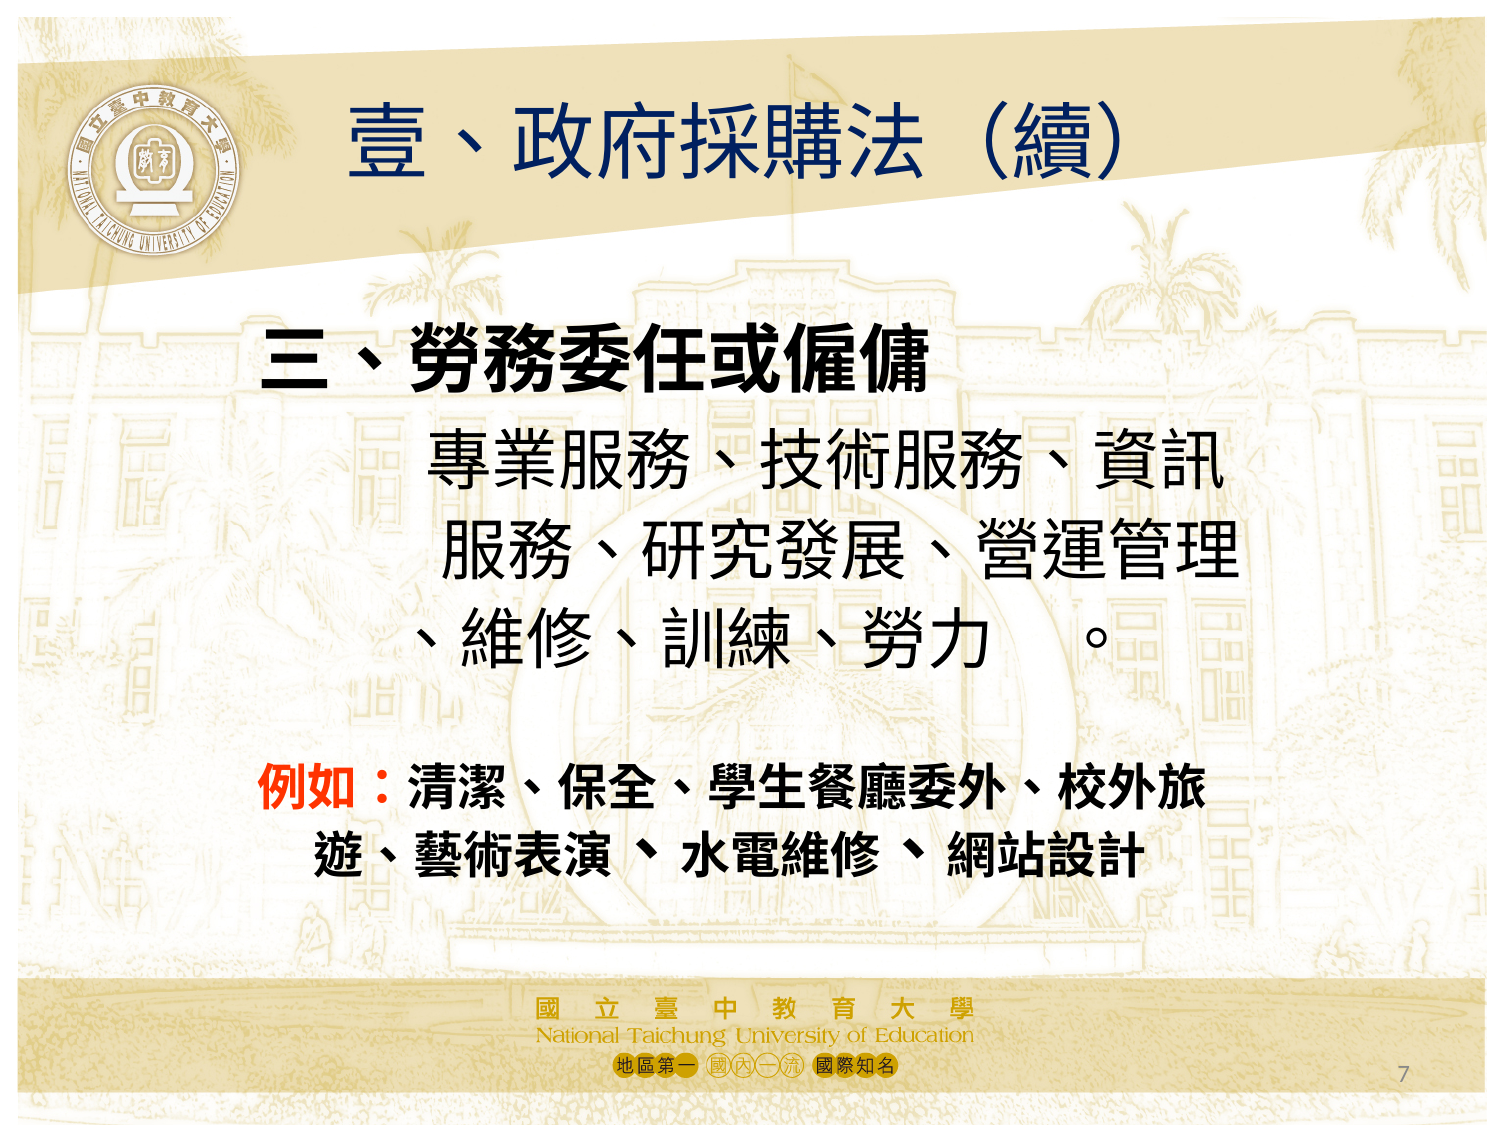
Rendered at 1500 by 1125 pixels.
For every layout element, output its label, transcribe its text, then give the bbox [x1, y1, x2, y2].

text_box <編號> [1074, 1042, 1426, 1103]
title 壹、政府採購法（續） [301, 45, 1223, 233]
picture [0, 0, 1500, 1125]
list 三、勞務委任或僱傭 專業服務、技術服務、資訊 服務、研究發展、營運管理 、維修、訓練、勞力 。 例如：清潔、保全、學生餐廳委外、校外旅遊、藝術表演、水電維修、網站設計 [242, 314, 1258, 917]
